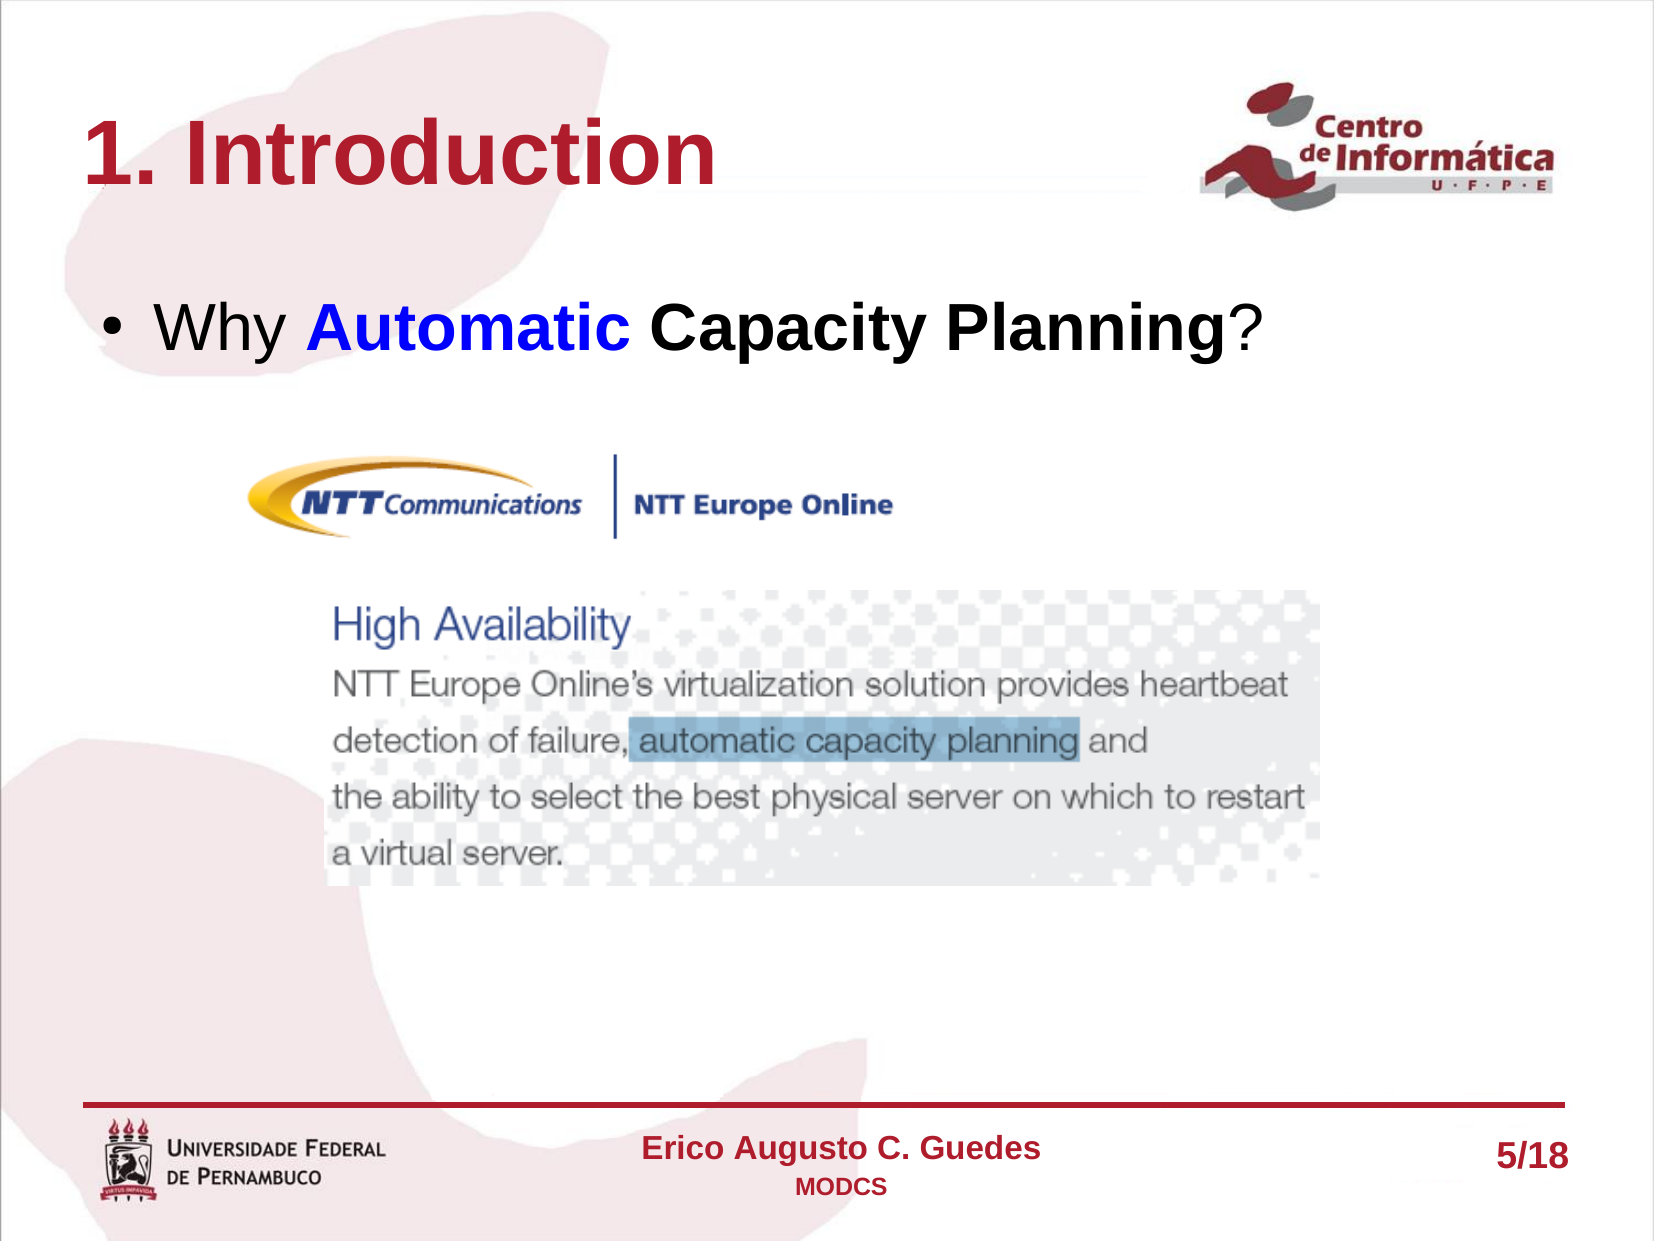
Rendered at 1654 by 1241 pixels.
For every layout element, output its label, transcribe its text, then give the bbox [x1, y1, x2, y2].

picture [0, 0, 1654, 1241]
list Why Automatic Capacity Planning? [82, 290, 1571, 1094]
title 1. Introduction [82, 56, 1571, 250]
